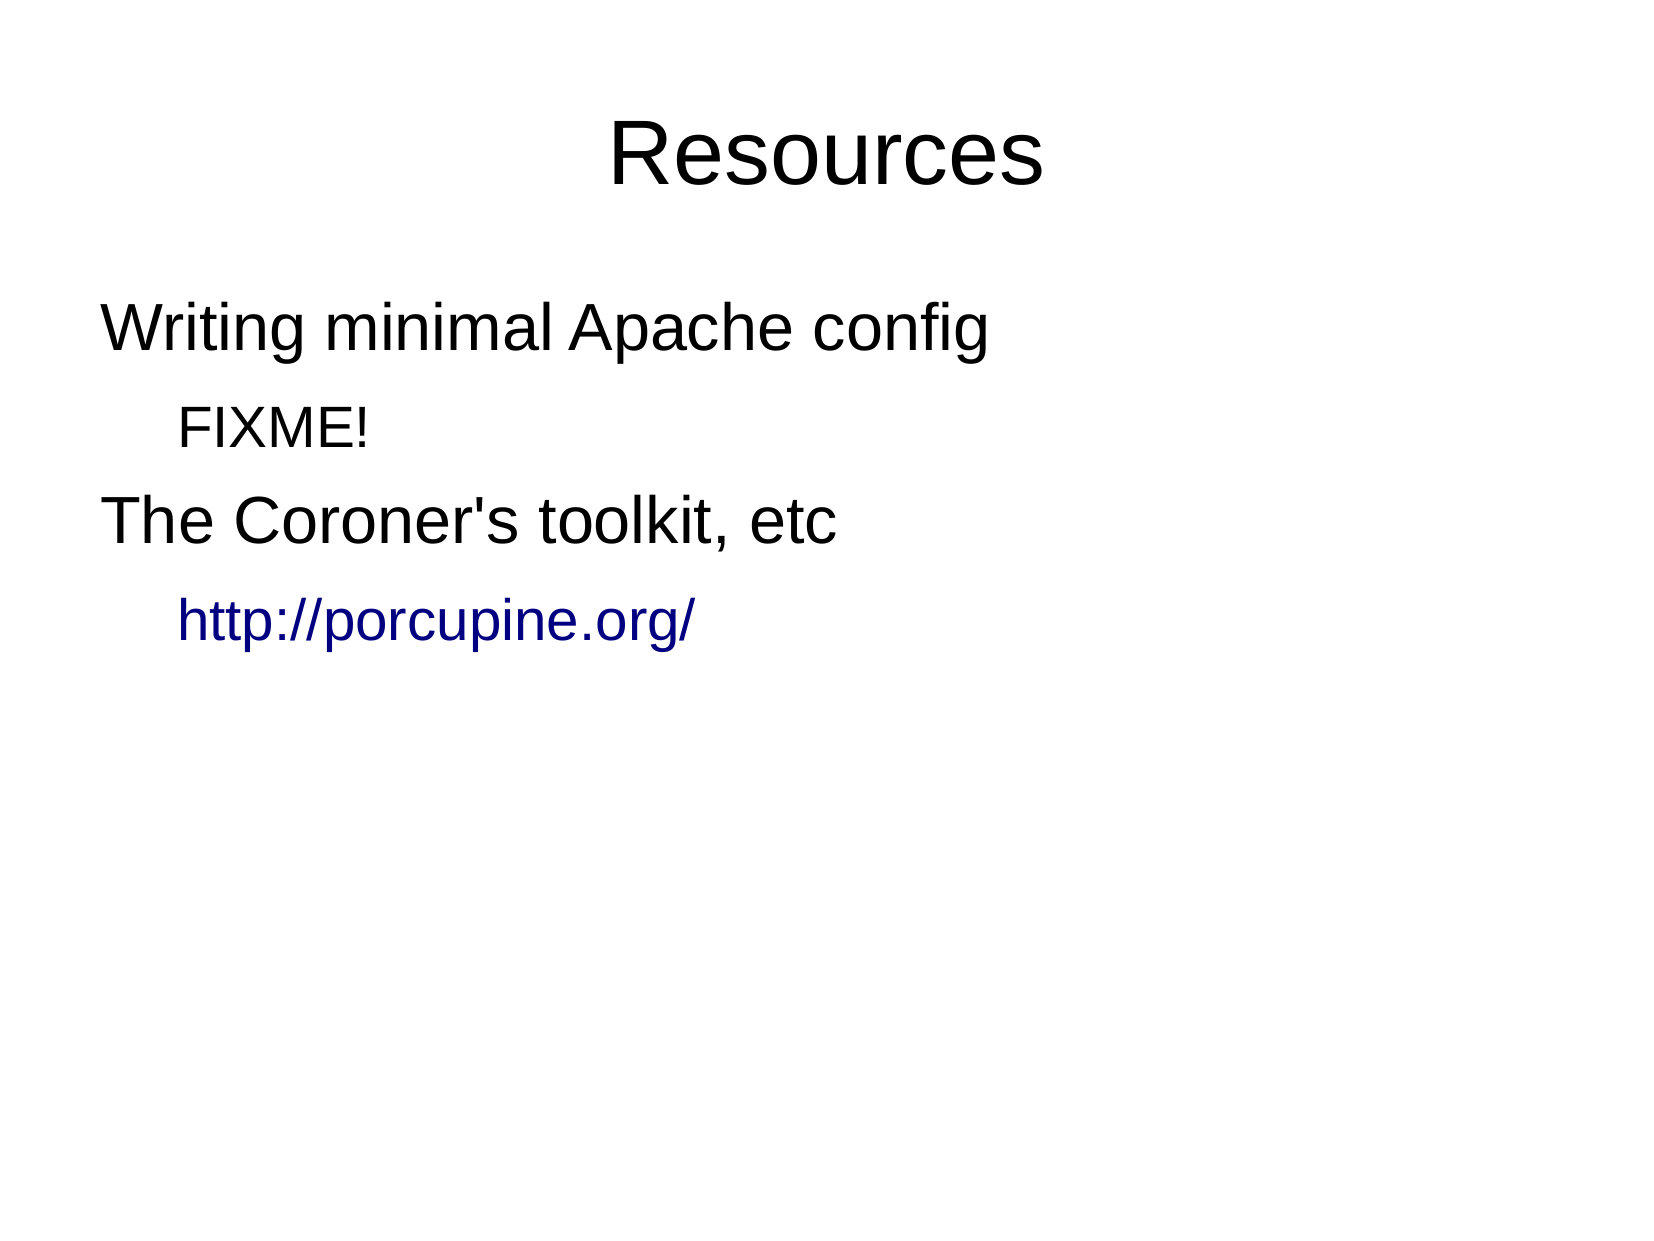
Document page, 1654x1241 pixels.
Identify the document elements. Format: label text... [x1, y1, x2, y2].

list Writing minimal Apache config FIXME! The Coroner's toolkit, etc http://porcupine.org/ [82, 290, 1571, 1094]
title Resources [82, 56, 1571, 250]
